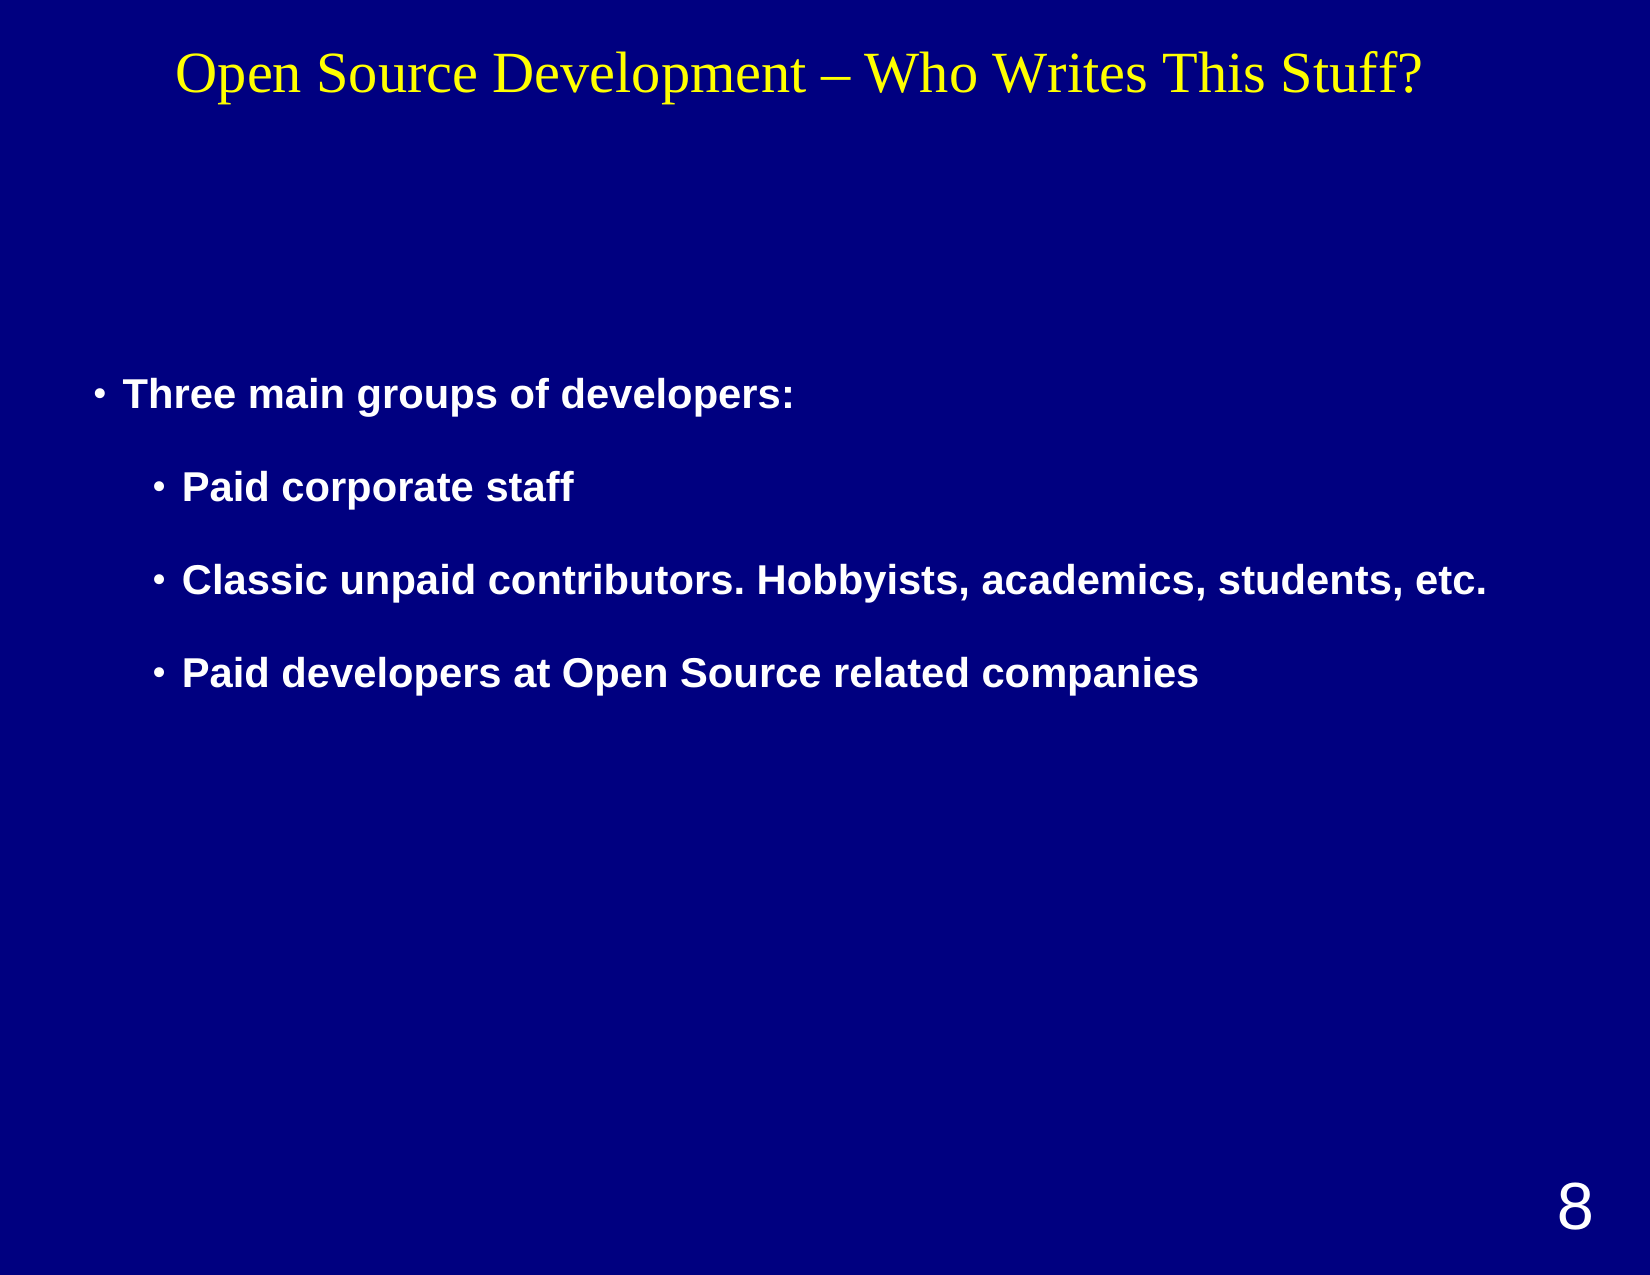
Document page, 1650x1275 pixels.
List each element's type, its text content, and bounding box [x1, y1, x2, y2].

text_box Three main groups of developers: Paid corporate staff Classic unpaid contributors. Hobbyists, academics, students, etc. Paid developers at Open Source related companies [77, 363, 1596, 1185]
title Open Source Development – Who Writes This Stuff? [62, 0, 1538, 147]
